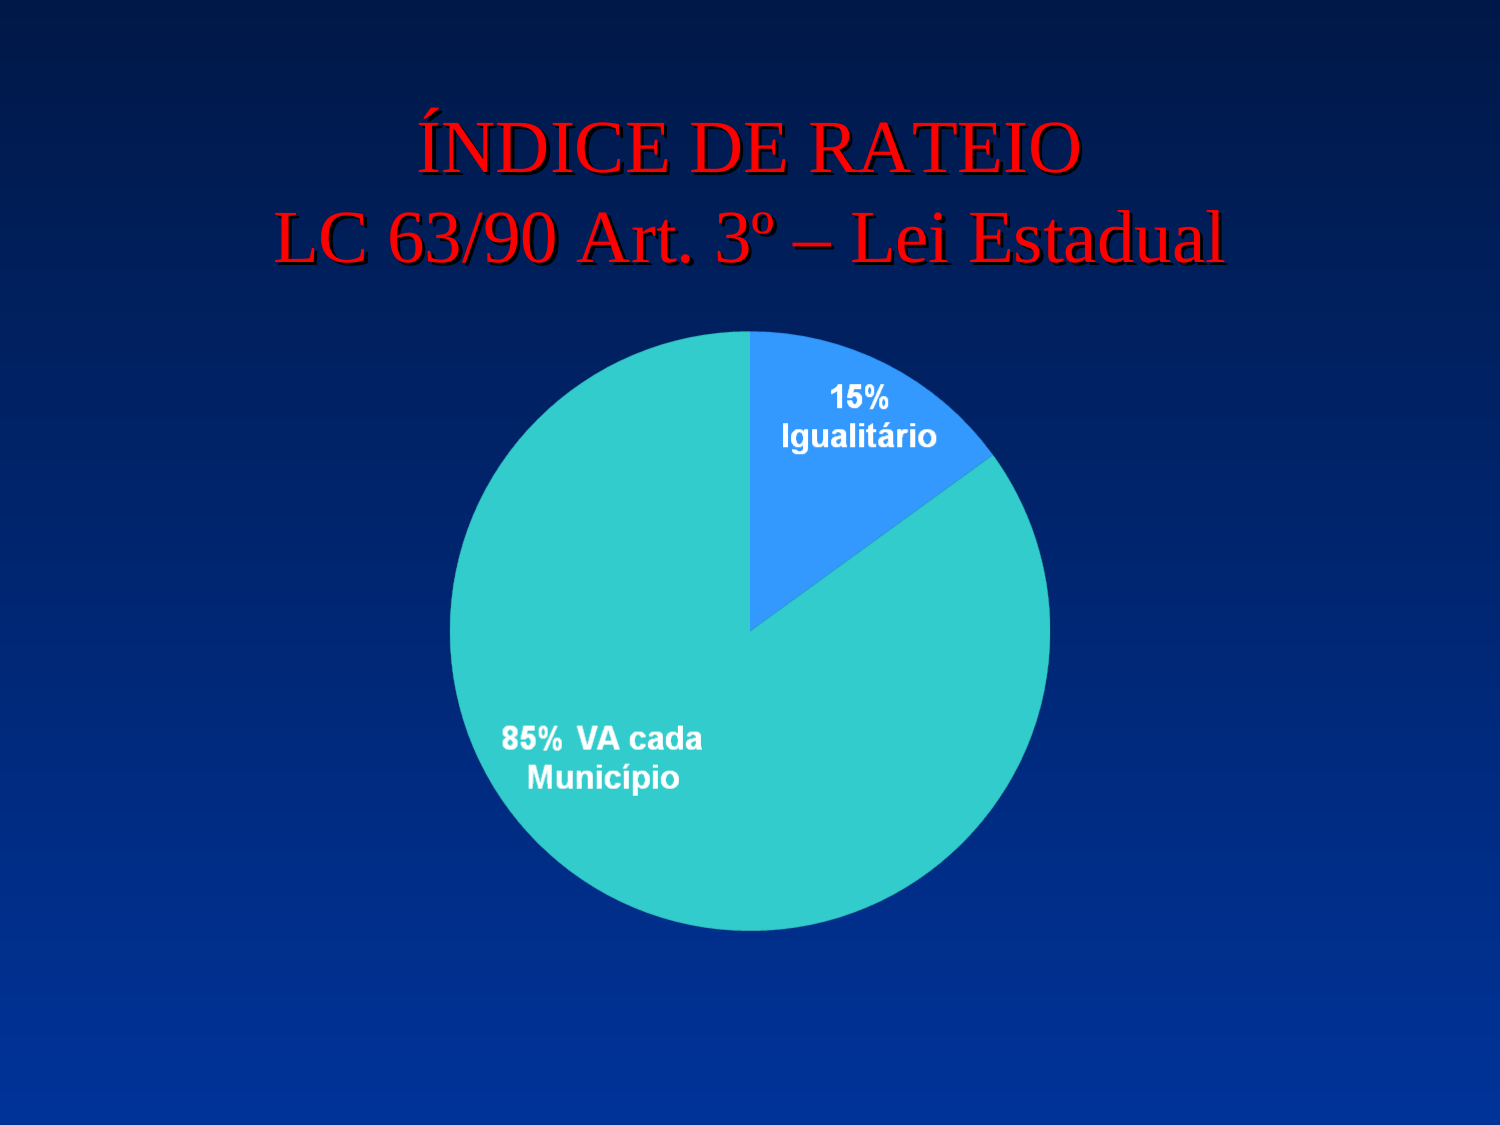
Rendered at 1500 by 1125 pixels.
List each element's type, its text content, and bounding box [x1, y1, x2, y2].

text_box ÍNDICE DE RATEIO LC 63/90 Art. 3º – Lei Estadual [75, 0, 1426, 261]
picture [73, 261, 1427, 1002]
